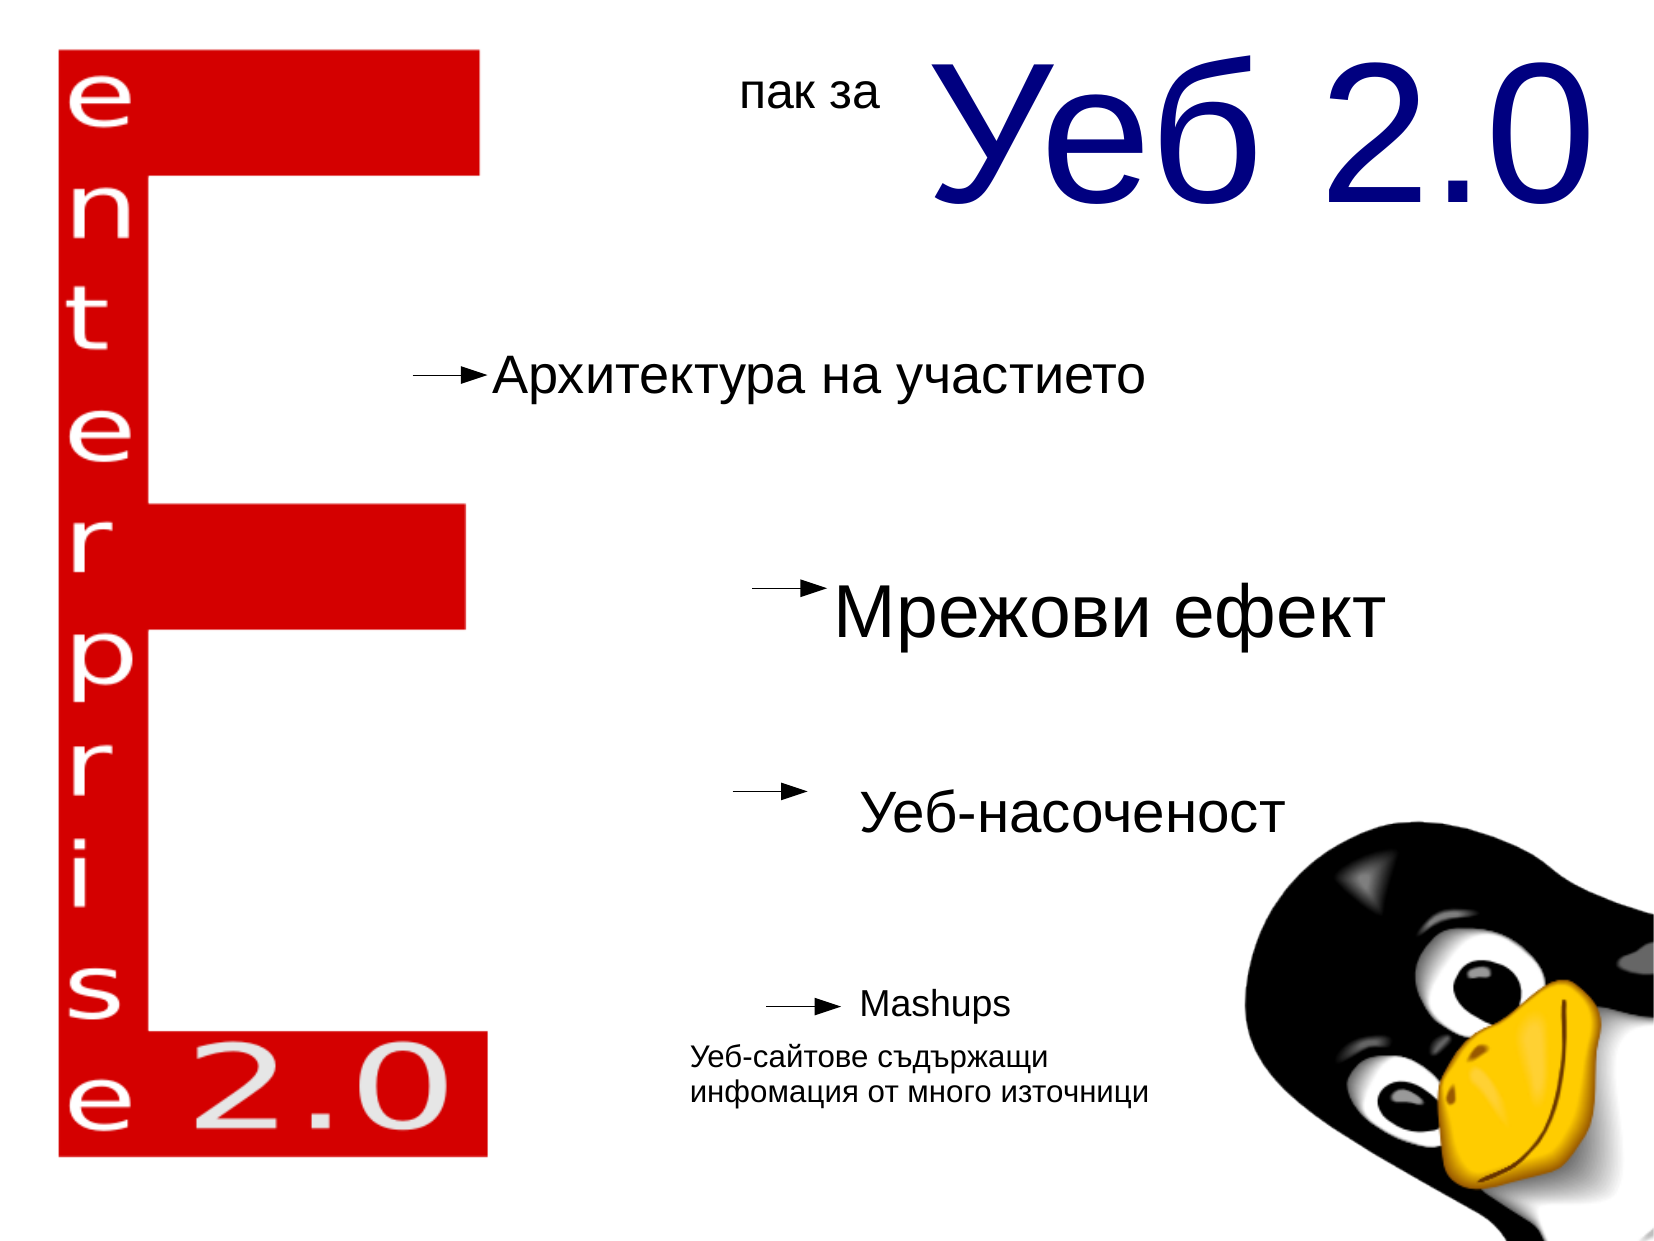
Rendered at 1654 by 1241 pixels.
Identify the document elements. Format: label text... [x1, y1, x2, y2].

text_box пак за [724, 55, 896, 127]
text_box Уеб-сайтове съдържащи инфомация от много източници [675, 1032, 1153, 1117]
picture [6, 5, 1654, 1241]
text_box Архитектура на участието [477, 337, 1163, 413]
text_box Mashups [844, 975, 1026, 1032]
text_box Мрежови ефект [819, 562, 1402, 662]
text_box Уеб 2.0 [911, 13, 1612, 253]
text_box Уеб-насоченост [845, 772, 1301, 852]
